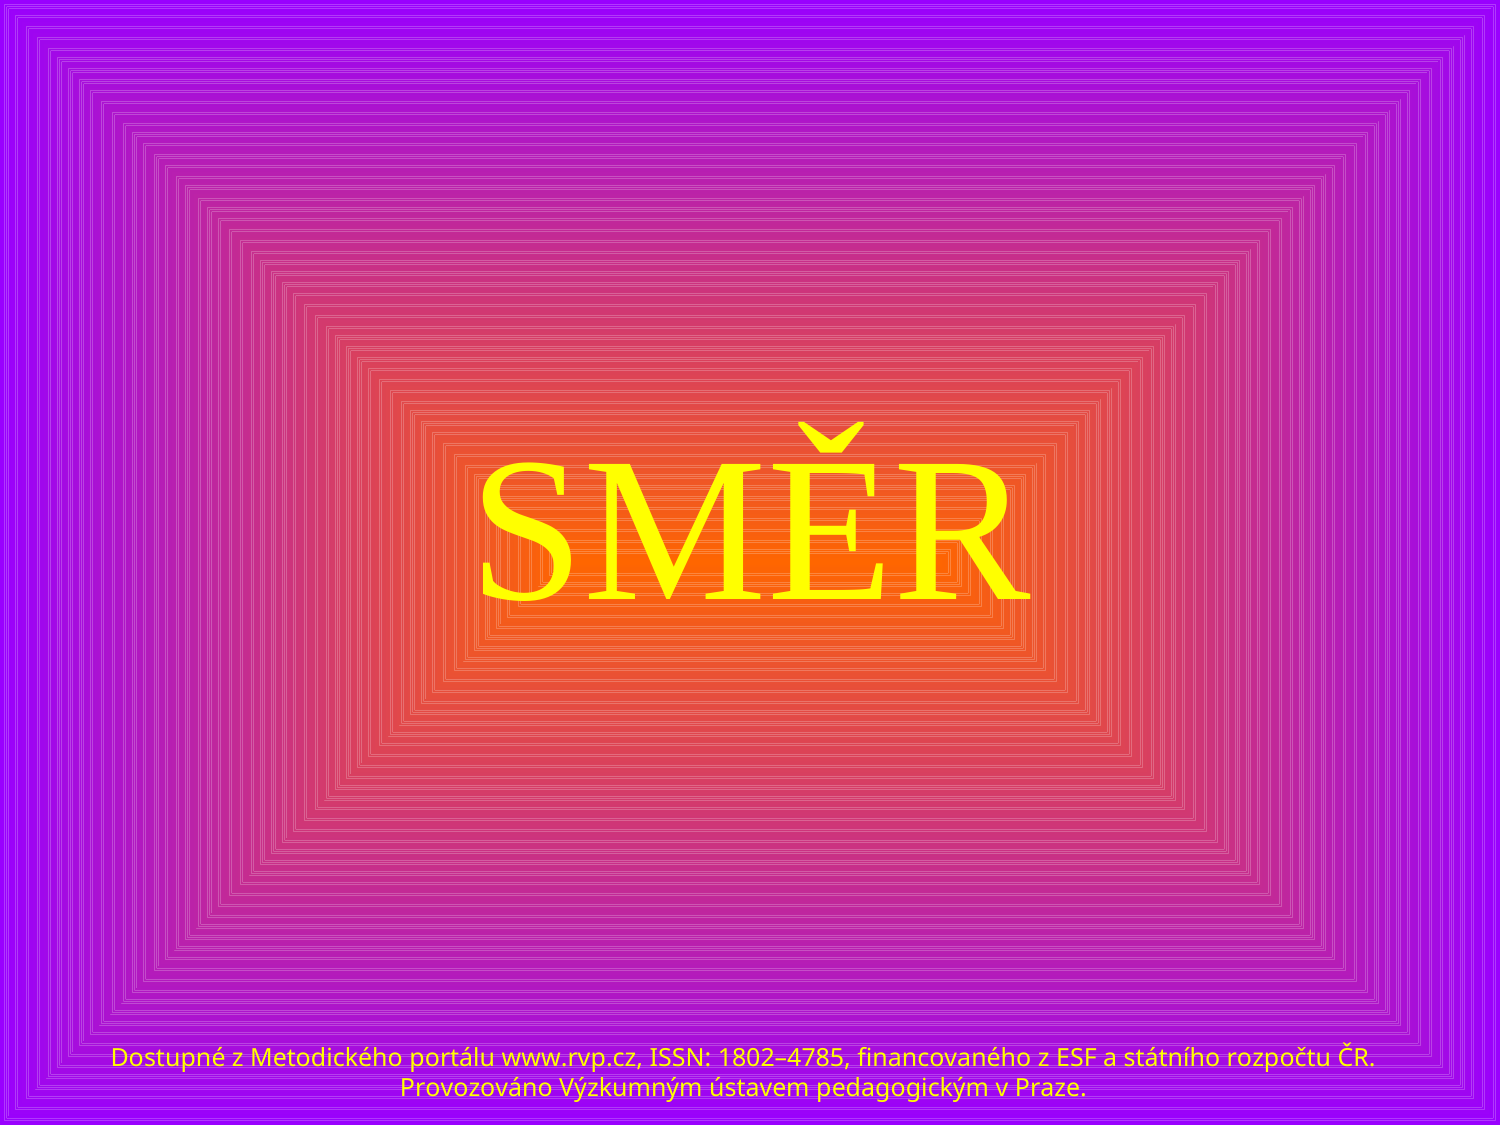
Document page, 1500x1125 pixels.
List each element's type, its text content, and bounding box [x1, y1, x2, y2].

text_box Dostupné z Metodického portálu www.rvp.cz, ISSN: 1802–4785, financovaného z ESF a státního rozpočtu ČR. Provozováno Výzkumným ústavem pedagogickým v Praze. [35, 1041, 1454, 1102]
text_box SMĚR [0, 385, 1500, 649]
